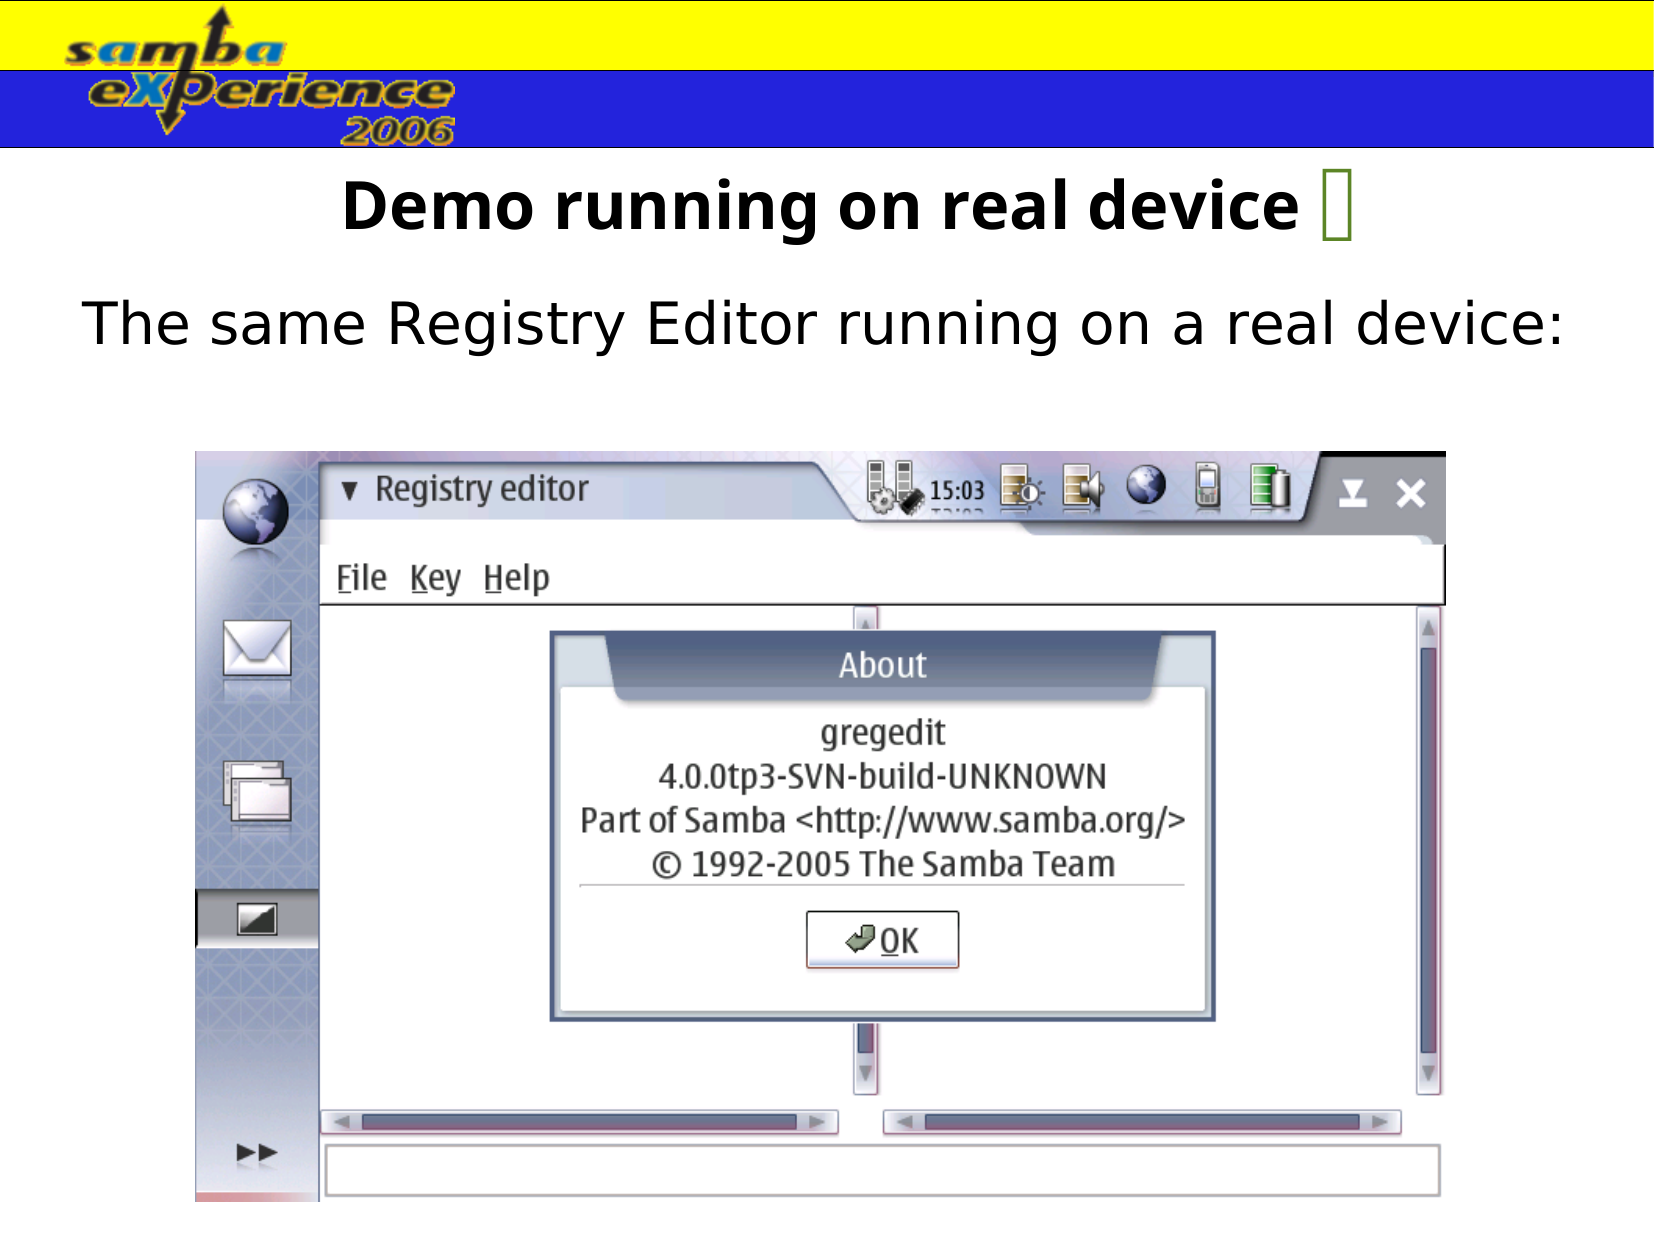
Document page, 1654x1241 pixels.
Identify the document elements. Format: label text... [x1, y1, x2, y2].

picture [195, 451, 1446, 1202]
text_box  [1305, 159, 1444, 281]
picture [64, 2, 455, 70]
list The same Registry Editor running on a real device: [82, 290, 1571, 1109]
title Demo running on real device [76, 99, 1565, 308]
picture [64, 148, 76, 154]
picture [64, 71, 455, 147]
